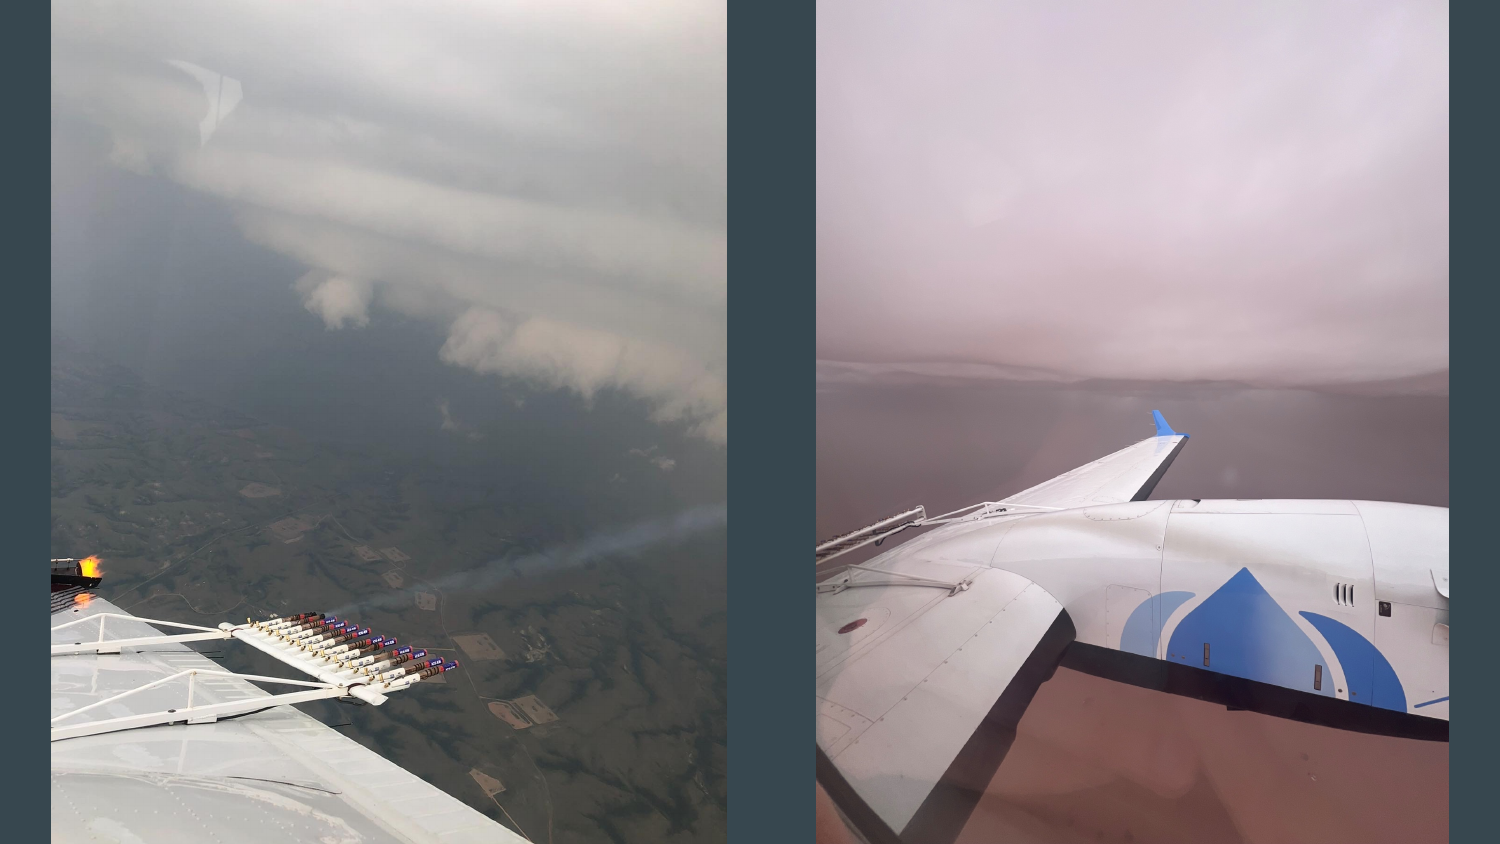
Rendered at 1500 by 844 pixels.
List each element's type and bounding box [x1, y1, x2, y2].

picture [51, 0, 727, 844]
picture [816, 0, 1449, 844]
